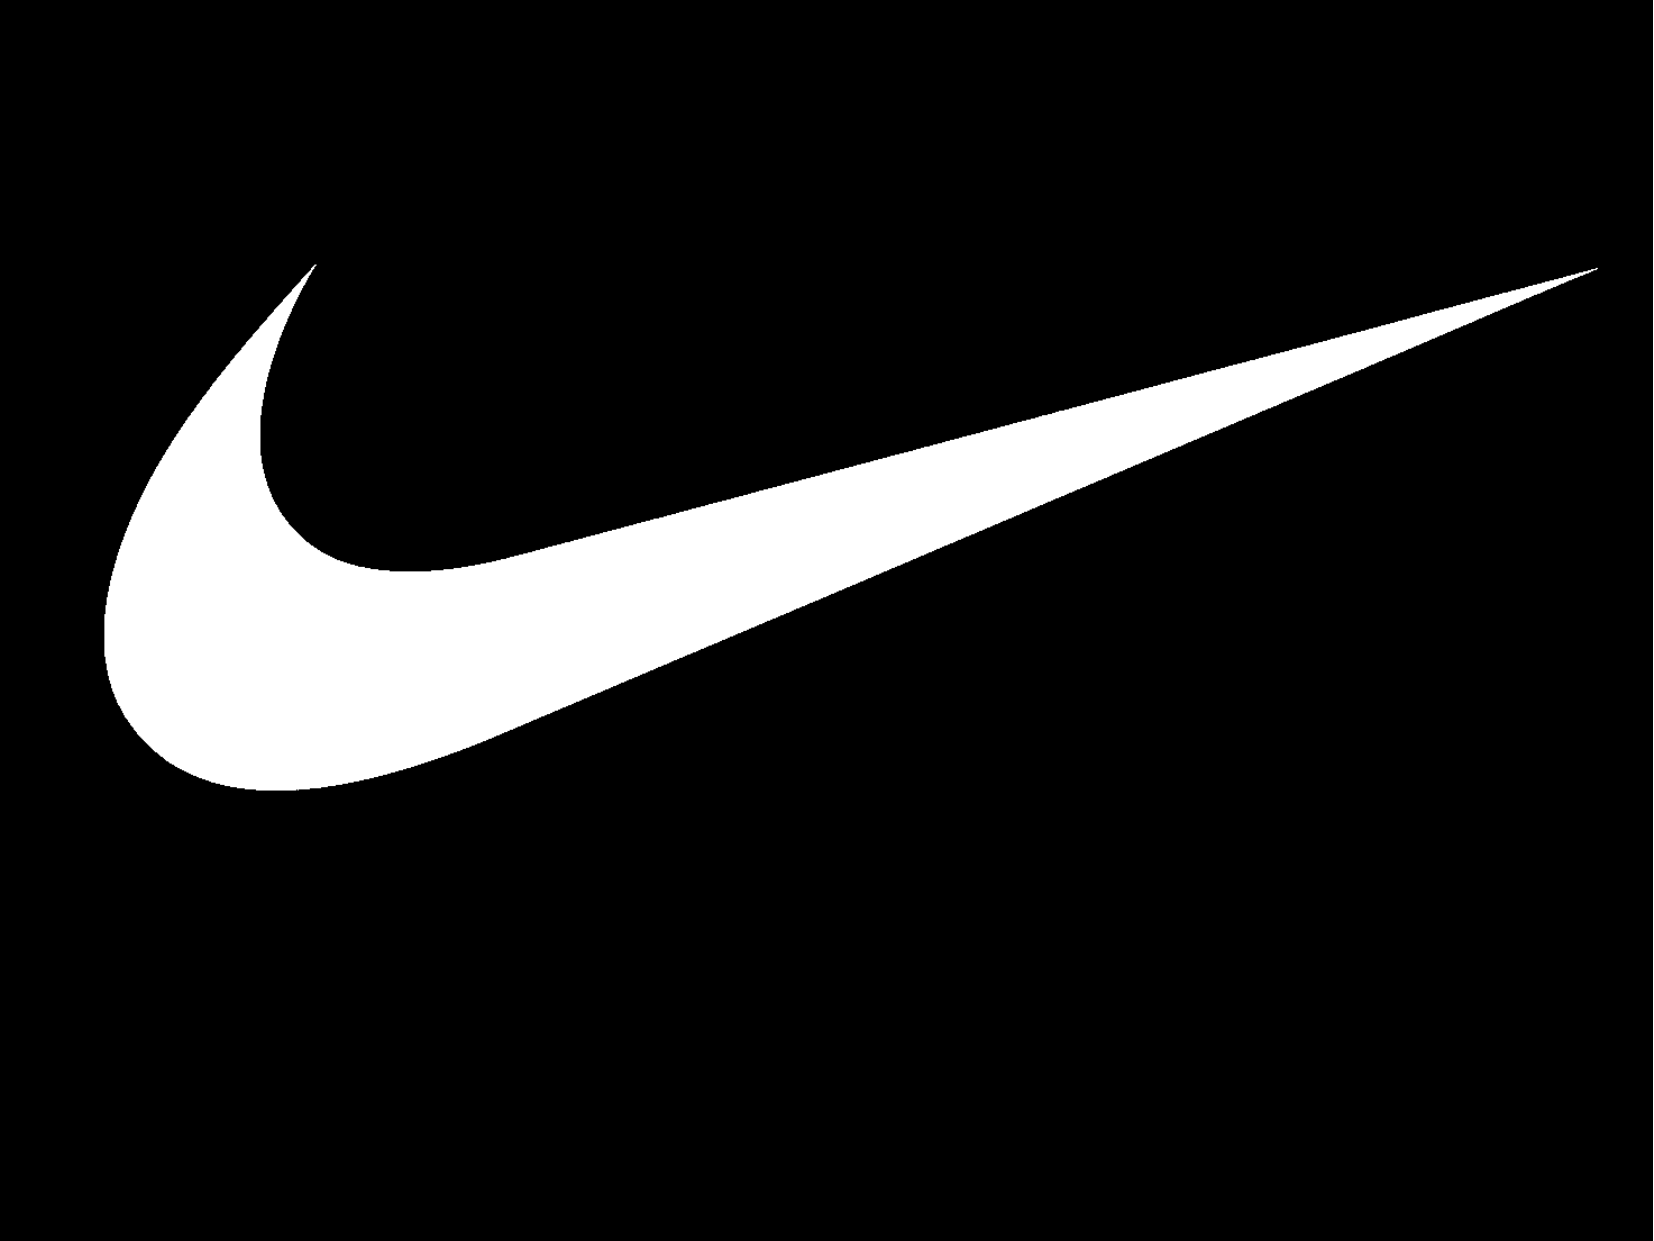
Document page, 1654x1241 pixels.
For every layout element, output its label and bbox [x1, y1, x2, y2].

picture [9, 114, 1653, 894]
